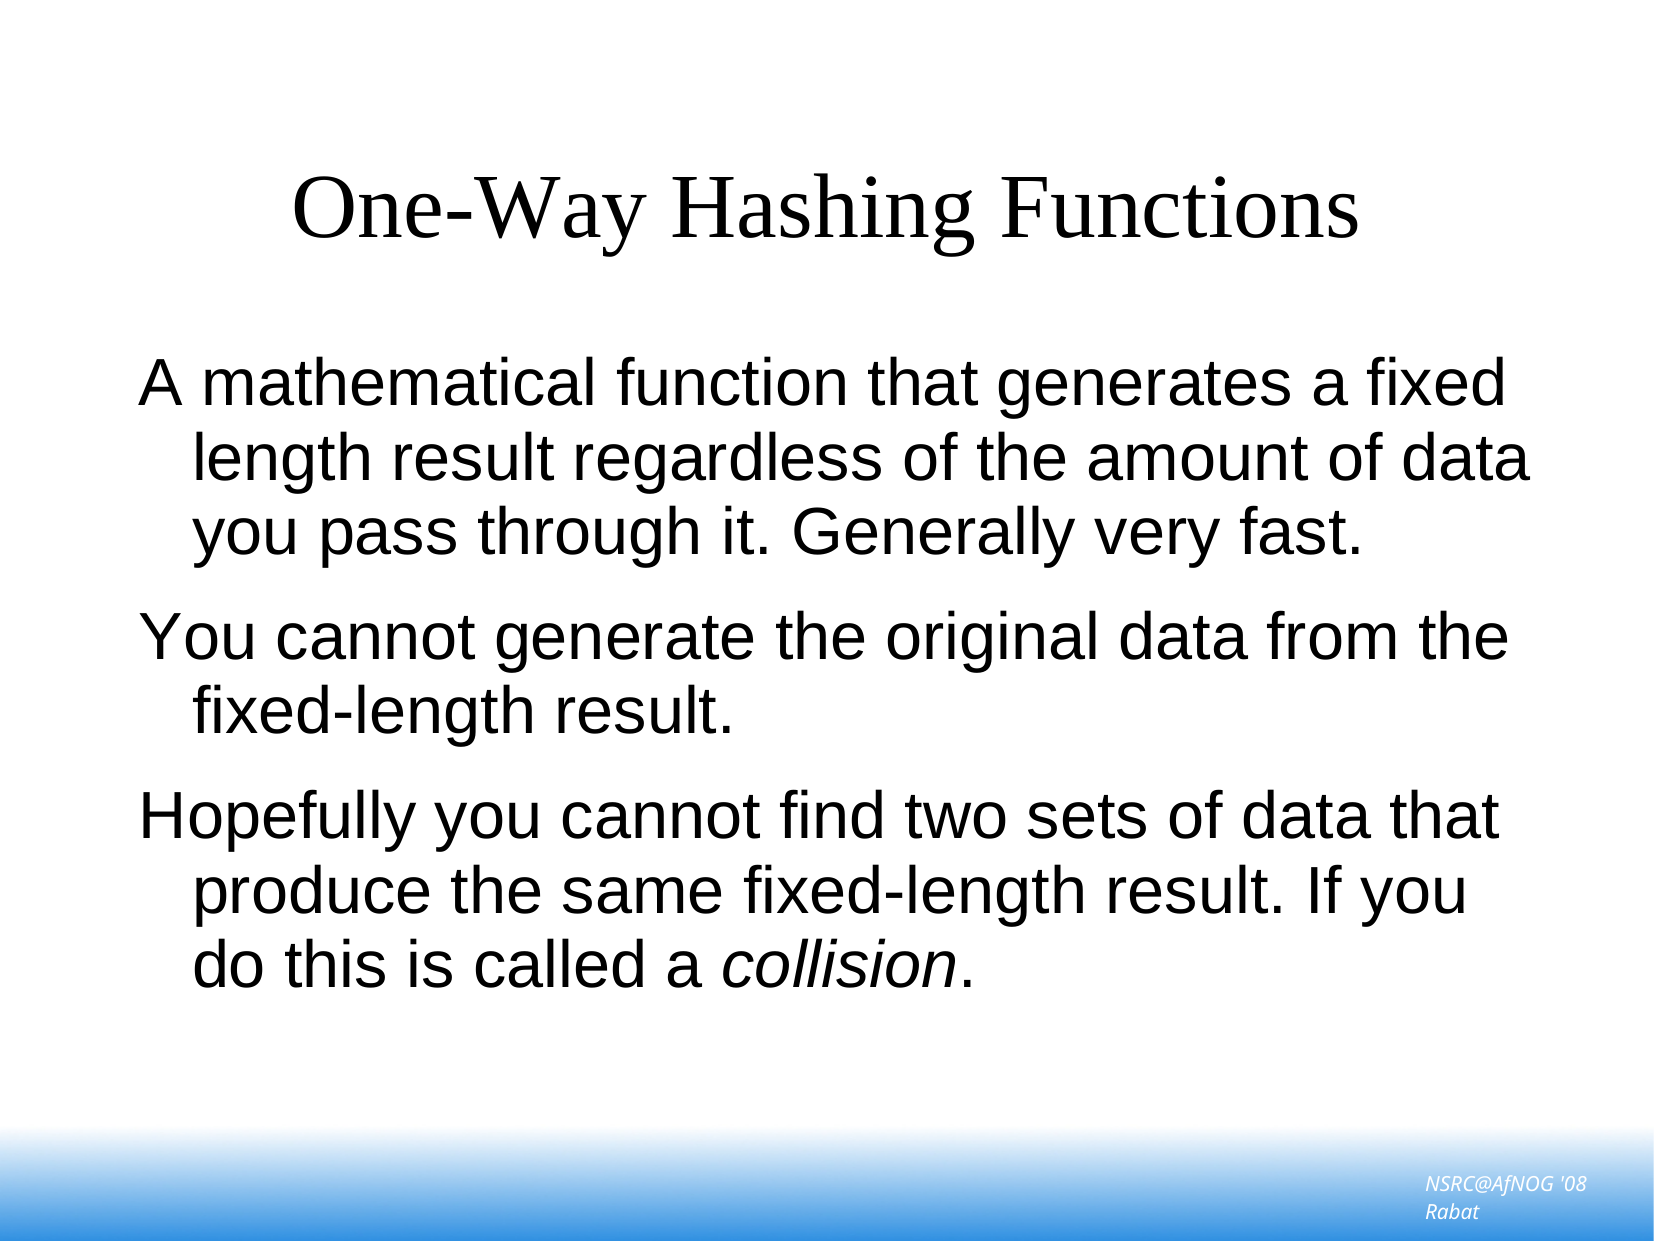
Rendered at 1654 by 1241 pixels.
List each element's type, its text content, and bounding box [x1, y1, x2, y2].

title One-Way Hashing Functions [121, 102, 1534, 310]
list A mathematical function that generates a fixed length result regardless of the amount of data you pass through it. Generally very fast. You cannot generate the original data from the fixed-length result. Hopefully you cannot find two sets of data that produce the same fixed-length result. If you do this is called a collision. [121, 344, 1534, 1127]
picture [0, 1124, 1654, 1241]
